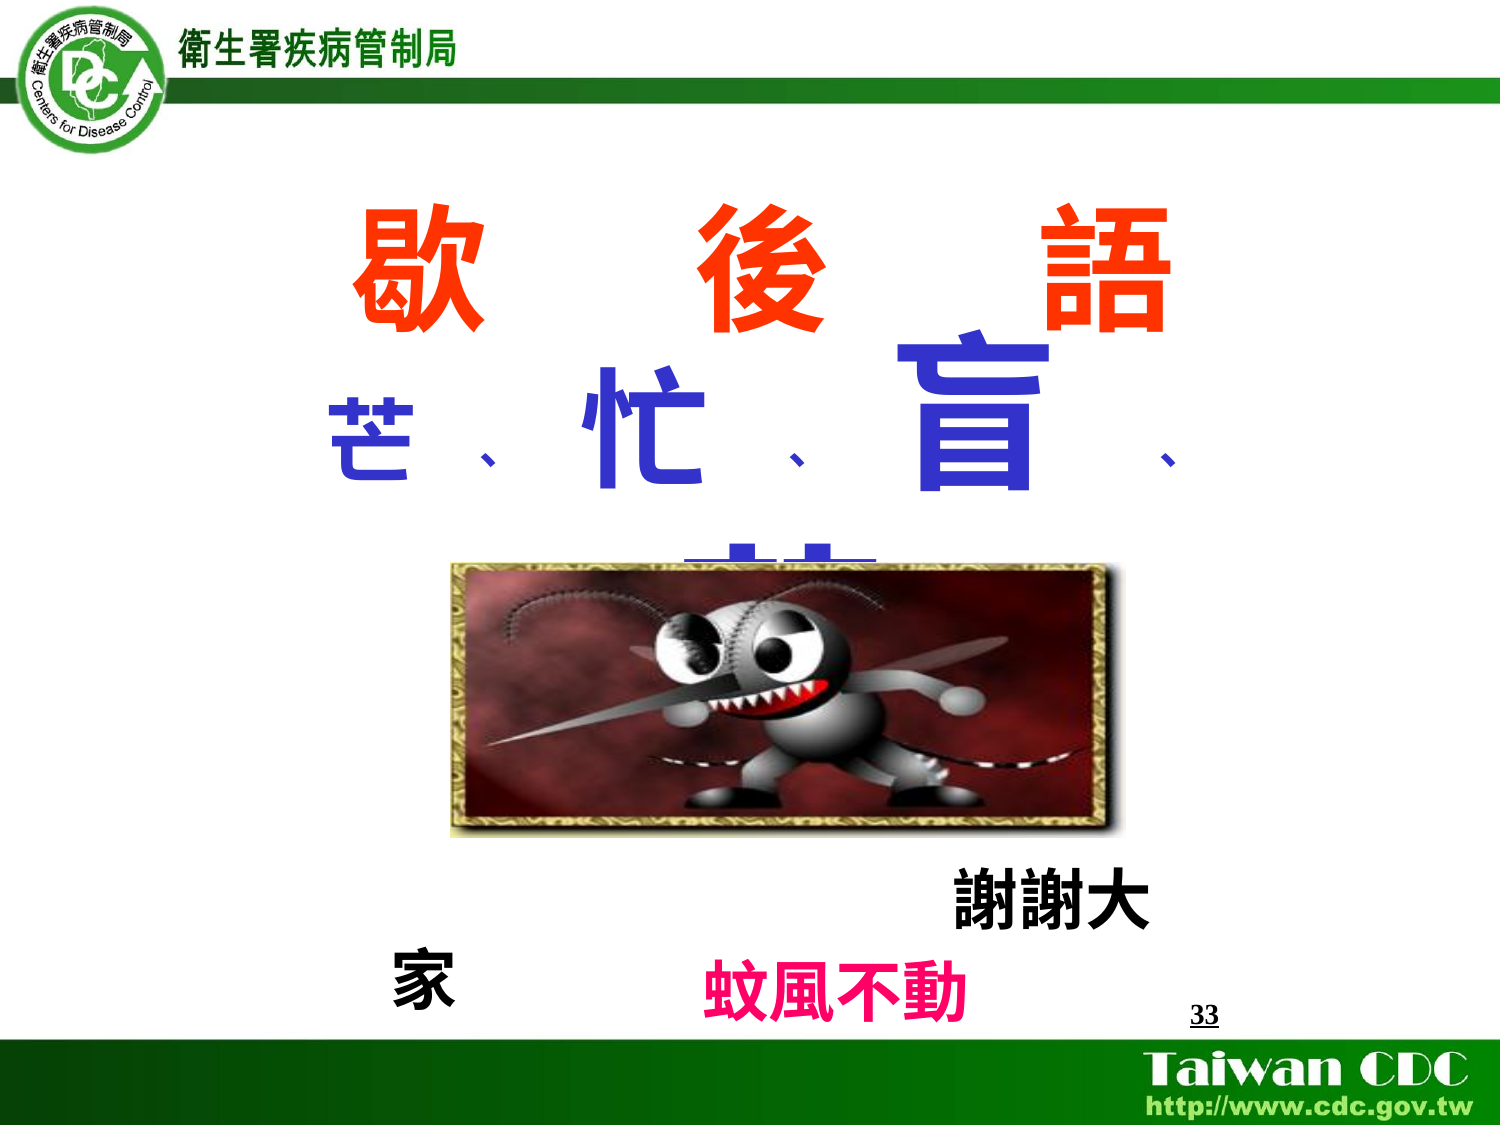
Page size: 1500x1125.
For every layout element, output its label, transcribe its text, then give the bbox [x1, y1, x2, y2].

picture [450, 562, 1126, 838]
text_box 謝謝大家 [375, 849, 1225, 946]
text_box [1175, 987, 1488, 1063]
text_box 蚊風不動 [624, 941, 1138, 1038]
text_box 歇 後 語 [212, 174, 1313, 356]
text_box 芒 、 忙 、 盲 、 茫 [236, 299, 1326, 572]
